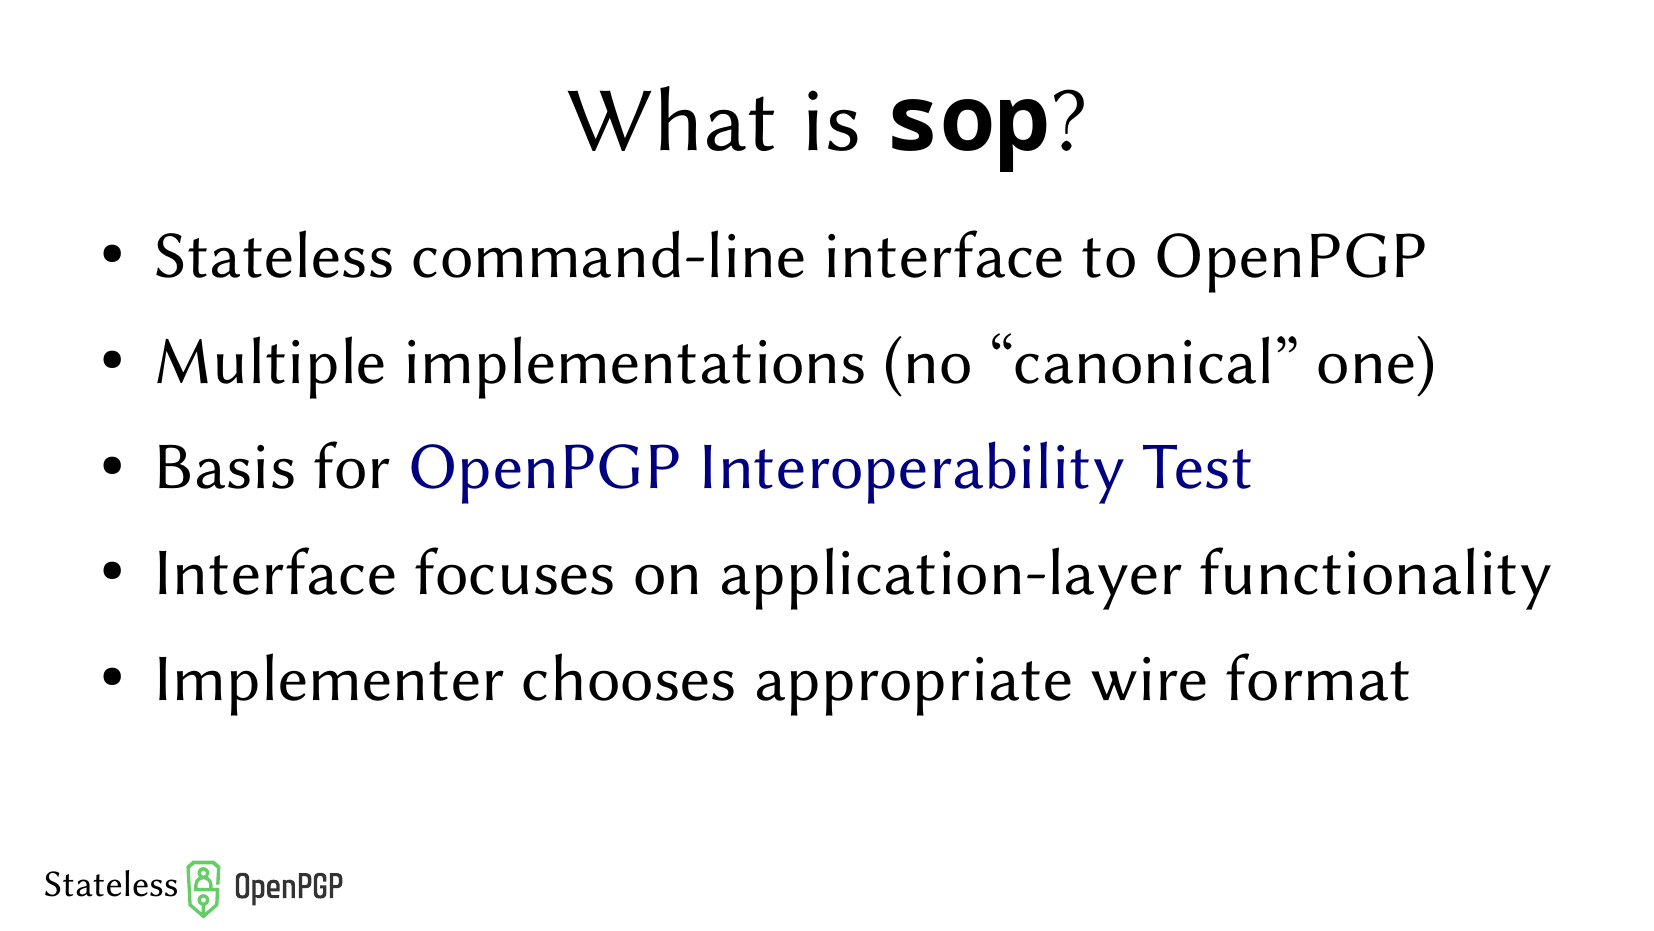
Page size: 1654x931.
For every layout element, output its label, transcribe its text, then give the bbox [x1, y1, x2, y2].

list Stateless command-line interface to OpenPGP Multiple implementations (no “canonical” one) Basis for OpenPGP Interoperability Test Interface focuses on application-layer functionality Implementer chooses appropriate wire format [82, 217, 1571, 758]
title What is sop? [82, 37, 1571, 193]
